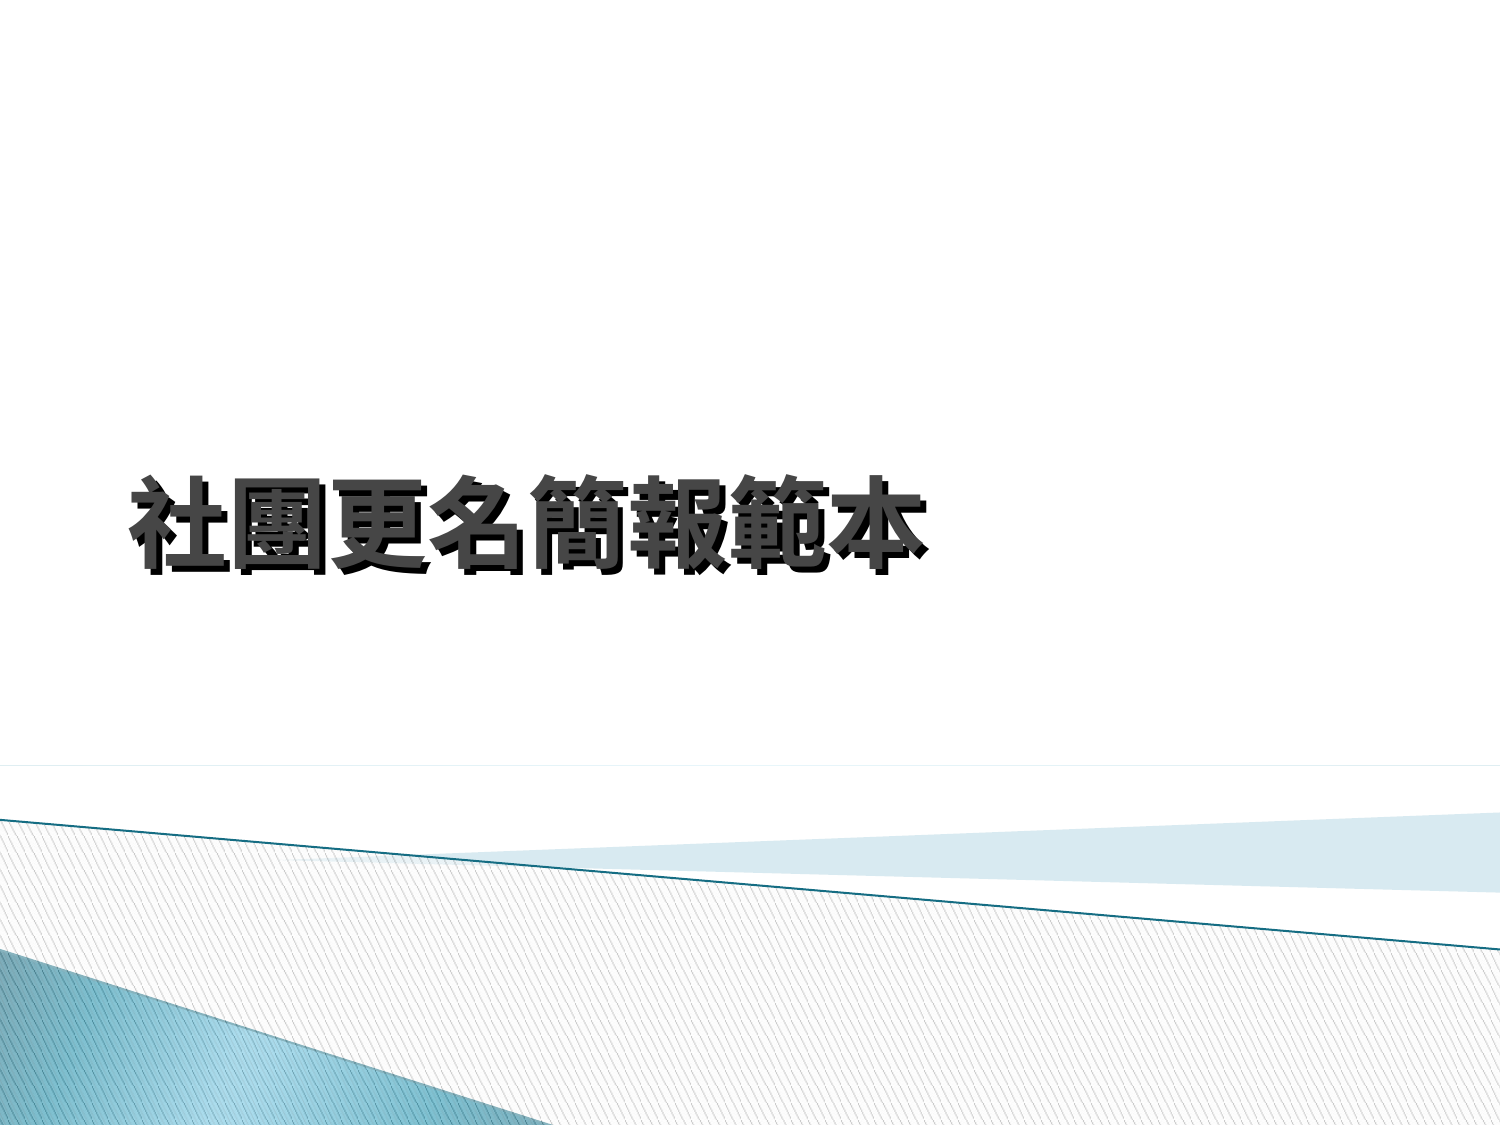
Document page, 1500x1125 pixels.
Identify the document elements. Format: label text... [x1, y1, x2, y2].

title 社團更名簡報範本 [112, 287, 1388, 588]
